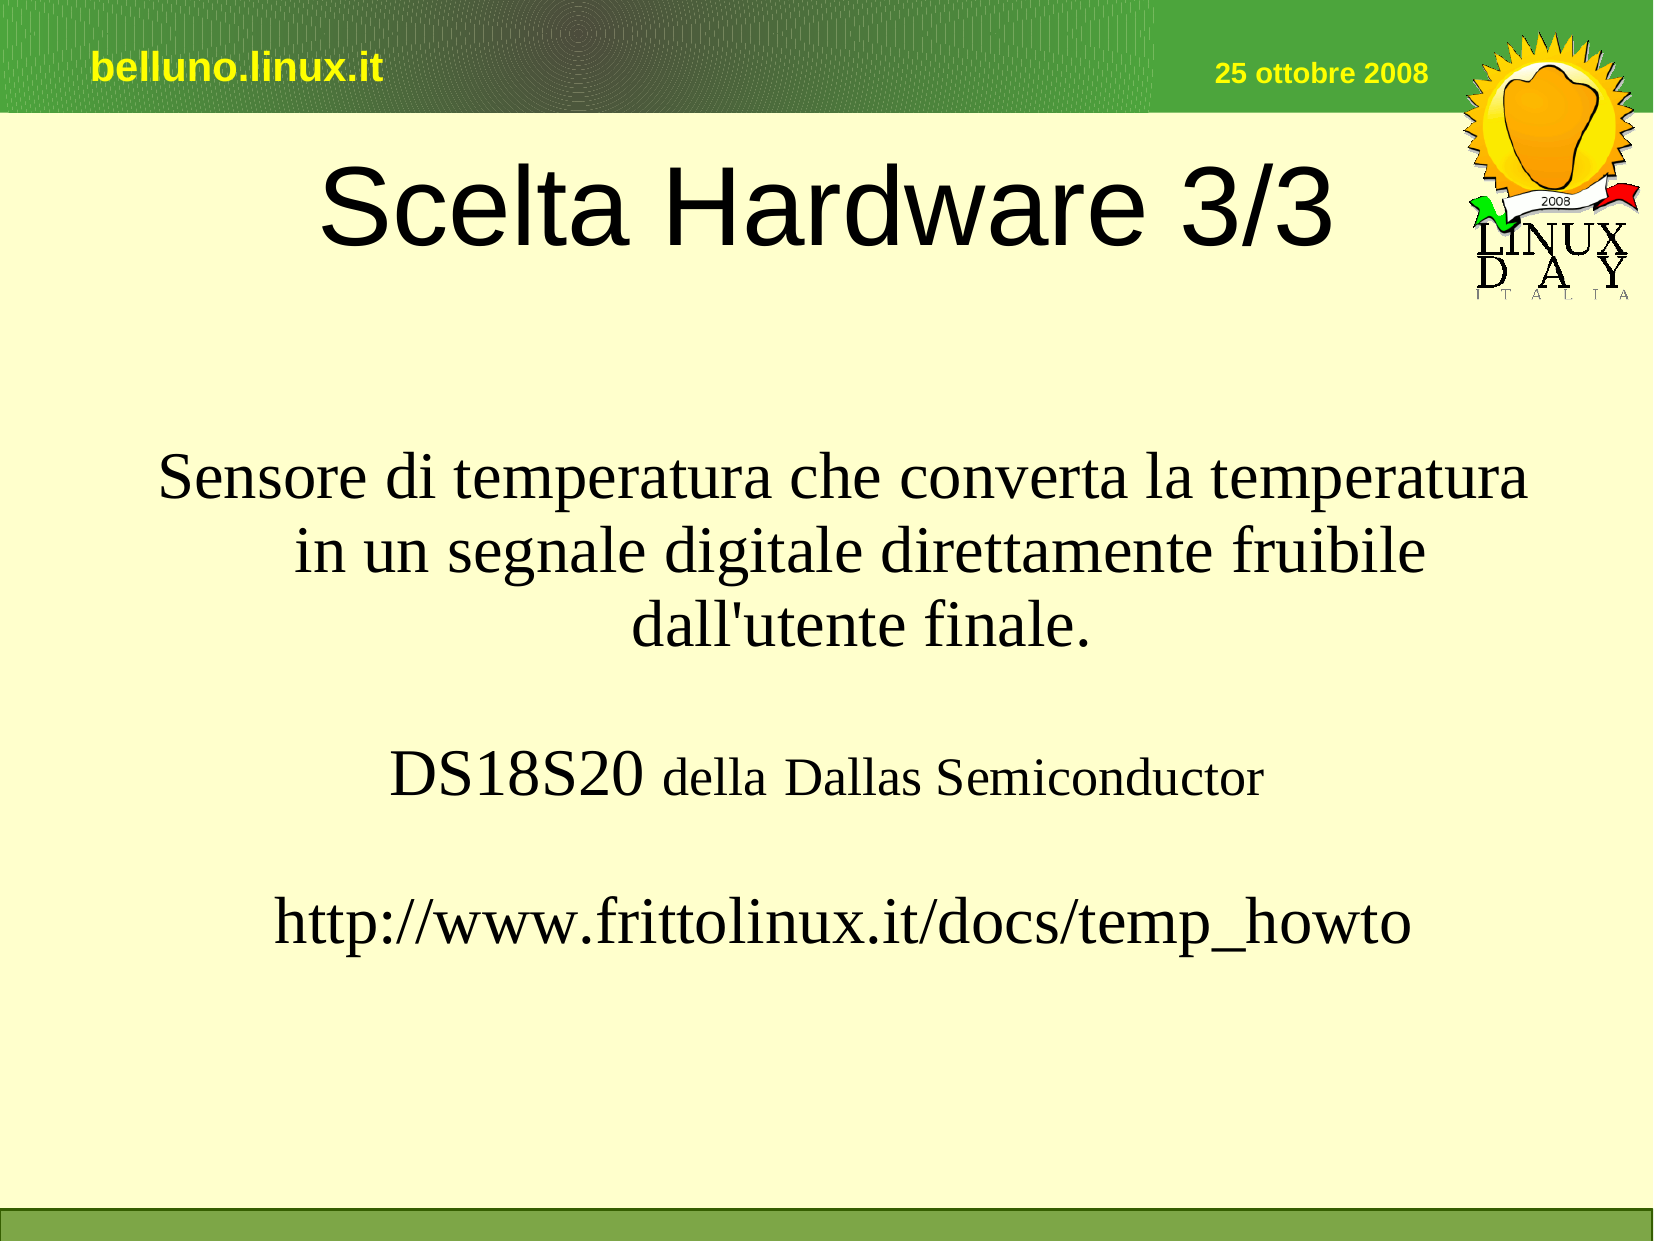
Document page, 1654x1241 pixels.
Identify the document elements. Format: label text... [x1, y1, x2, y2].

subtitle Sensore di temperatura che converta la temperatura in un segnale digitale direttamente fruibile dall'utente finale. DS18S20 della Dallas Semiconductor http://www.frittolinux.it/docs/temp_howto [121, 352, 1533, 1119]
title Scelta Hardware 3/3 [121, 110, 1533, 303]
picture [1462, 29, 1641, 300]
